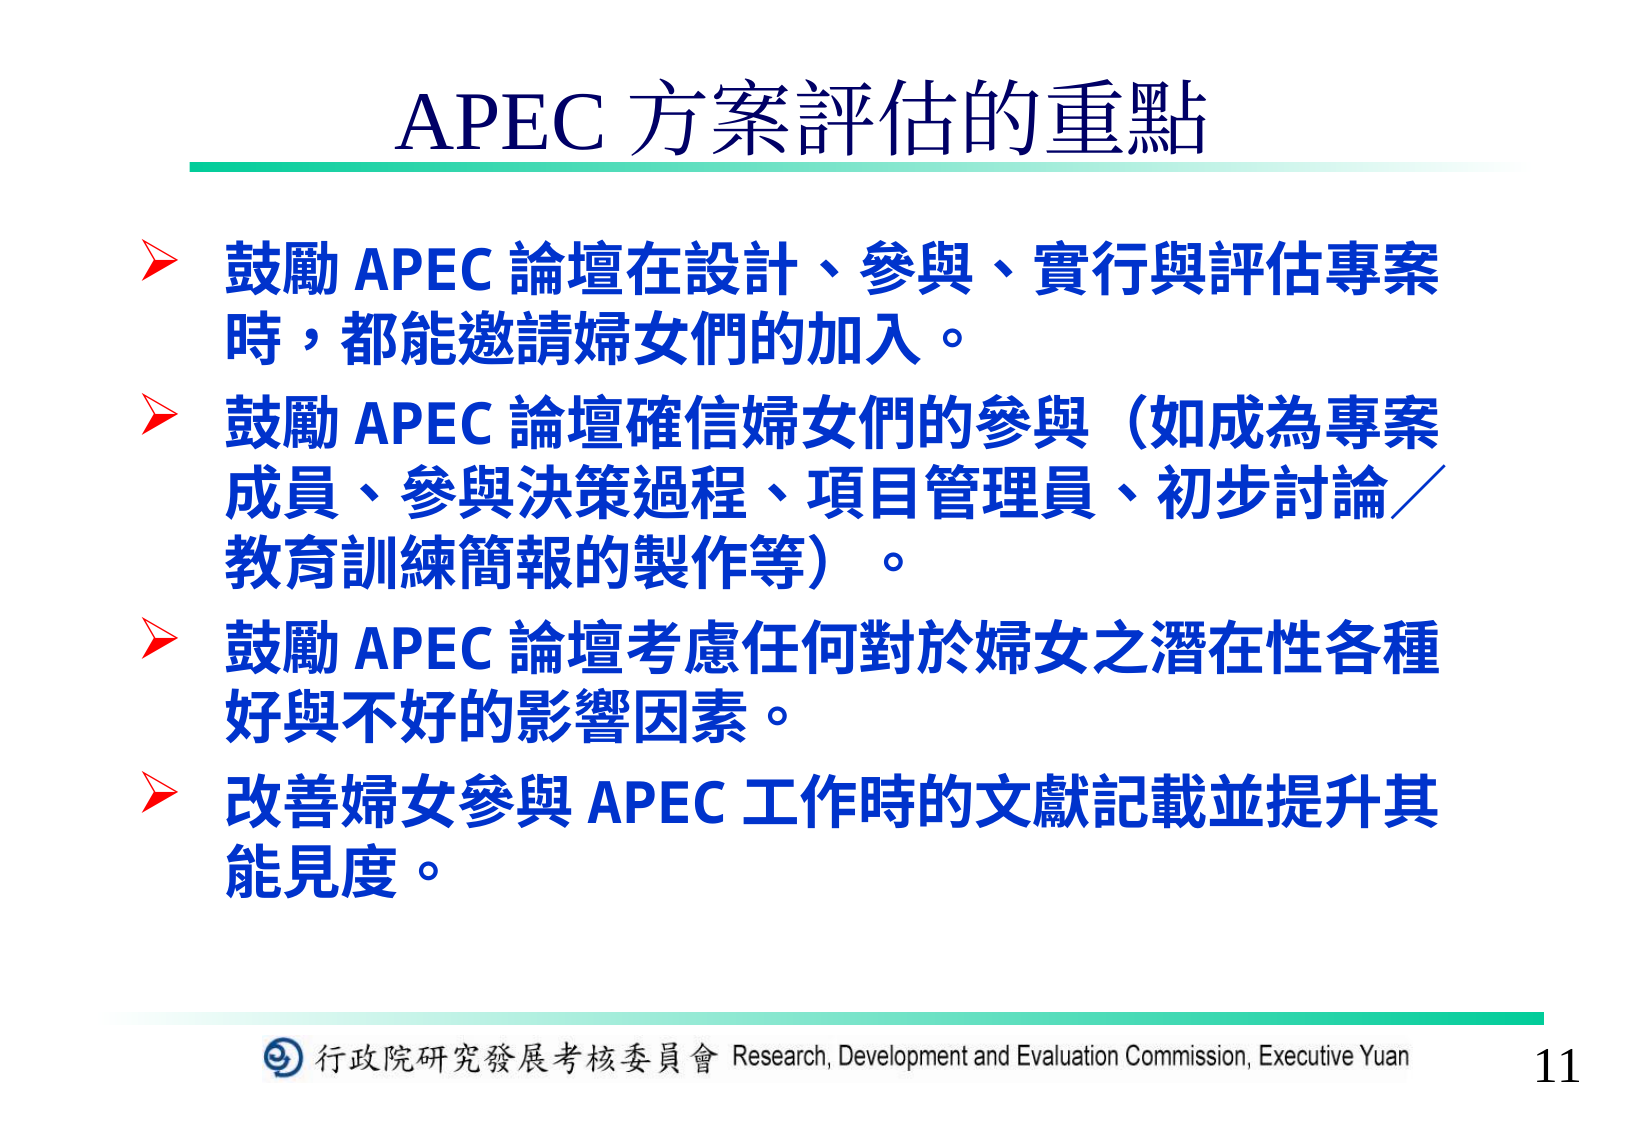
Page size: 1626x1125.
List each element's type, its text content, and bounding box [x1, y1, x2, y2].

list 鼓勵APEC論壇在設計、參與、實行與評估專案時，都能邀請婦女們的加入。 鼓勵APEC論壇確信婦女們的參與（如成為專案成員、參與決策過程、項目管理員、初步討論／教育訓練簡報的製作等）。 鼓勵APEC論壇考慮任何對於婦女之潛在性各種好與不好的影響因素。 改善婦女參與APEC工作時的文獻記載並提升其能見度。 [121, 224, 1504, 988]
title APEC方案評估的重點 [121, 37, 1504, 188]
picture [262, 1035, 1415, 1083]
